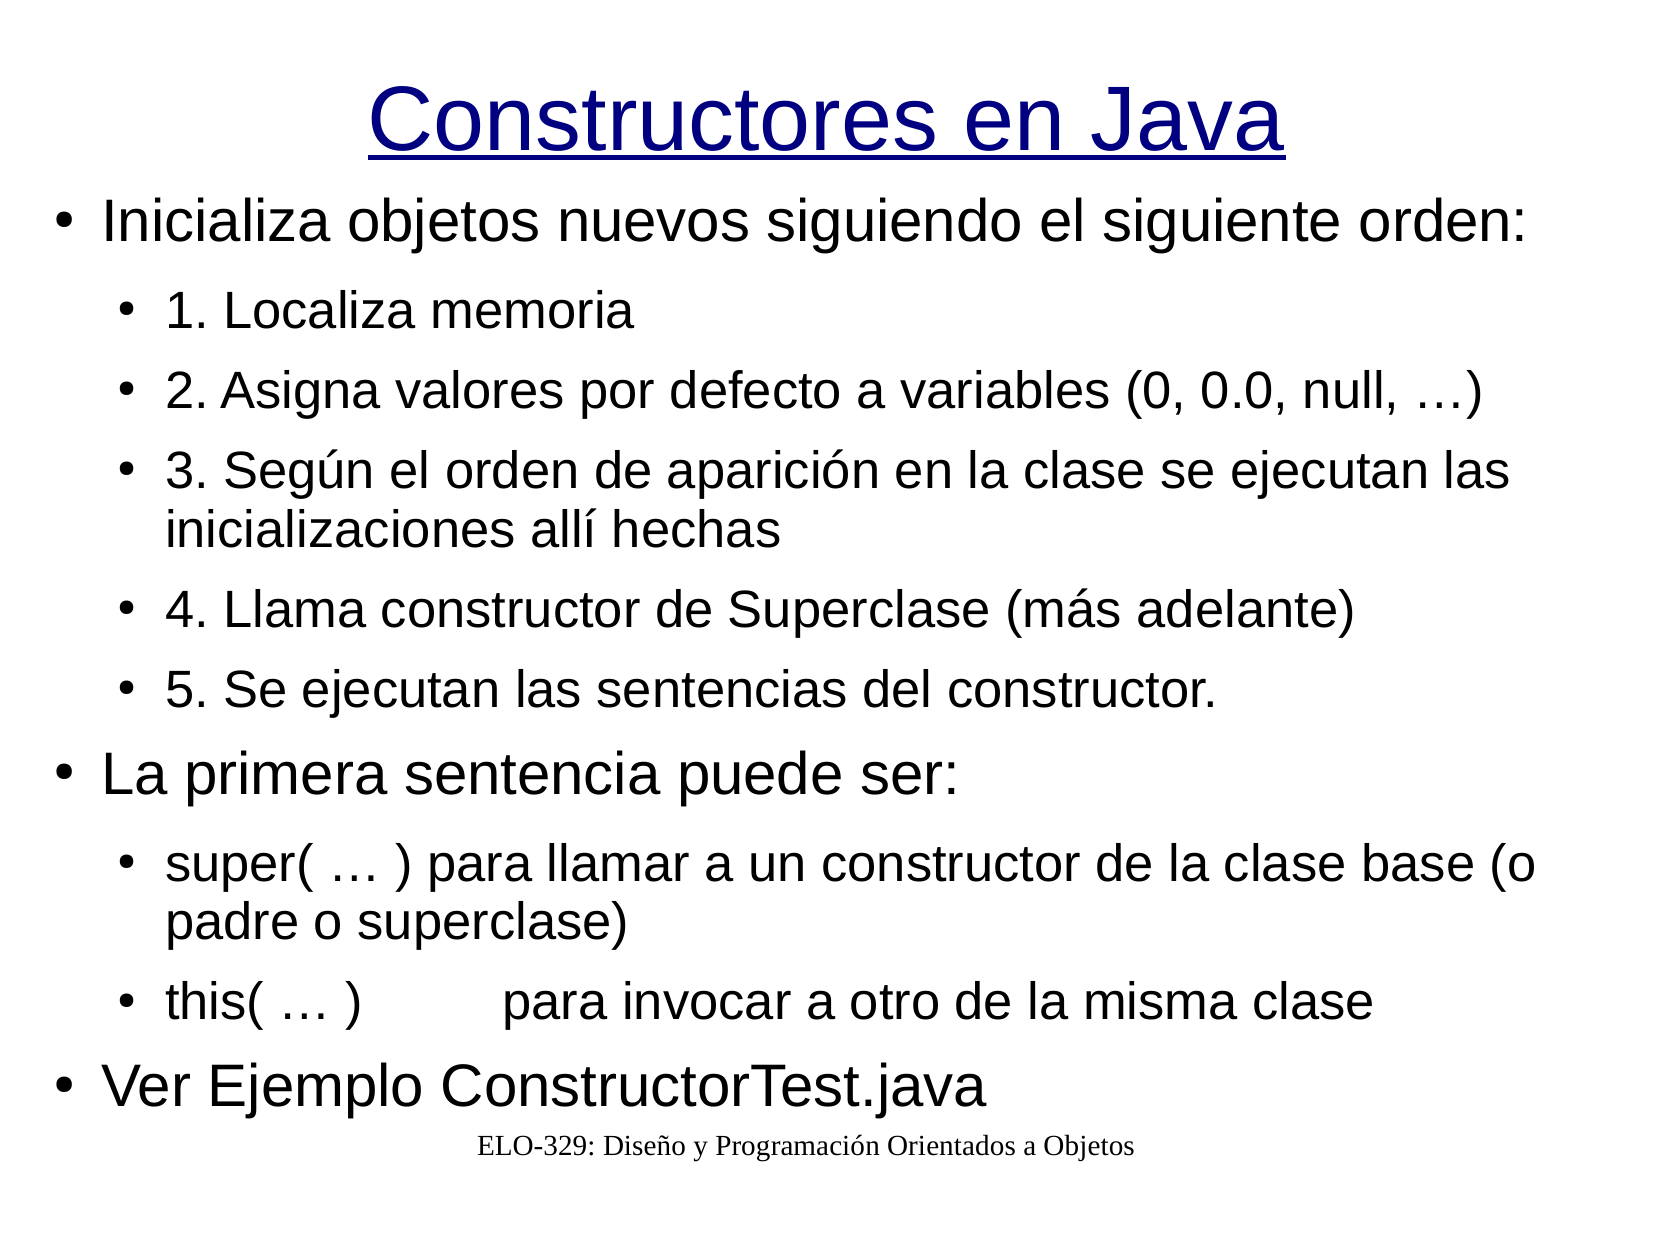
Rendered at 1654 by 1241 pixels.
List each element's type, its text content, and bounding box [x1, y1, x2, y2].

title Constructores en Java [82, 56, 1571, 181]
list Inicializa objetos nuevos siguiendo el siguiente orden: 1. Localiza memoria 2. Asigna valores por defecto a variables (0, 0.0, null, …) 3. Según el orden de aparición en la clase se ejecutan las inicializaciones allí hechas 4. Llama constructor de Superclase (más adelante) 5. Se ejecutan las sentencias del constructor. La primera sentencia puede ser: super( … ) para llamar a un constructor de la clase base (o padre o superclase) this( … ) para invocar a otro de la misma clase Ver Ejemplo ConstructorTest.java [37, 187, 1654, 1126]
